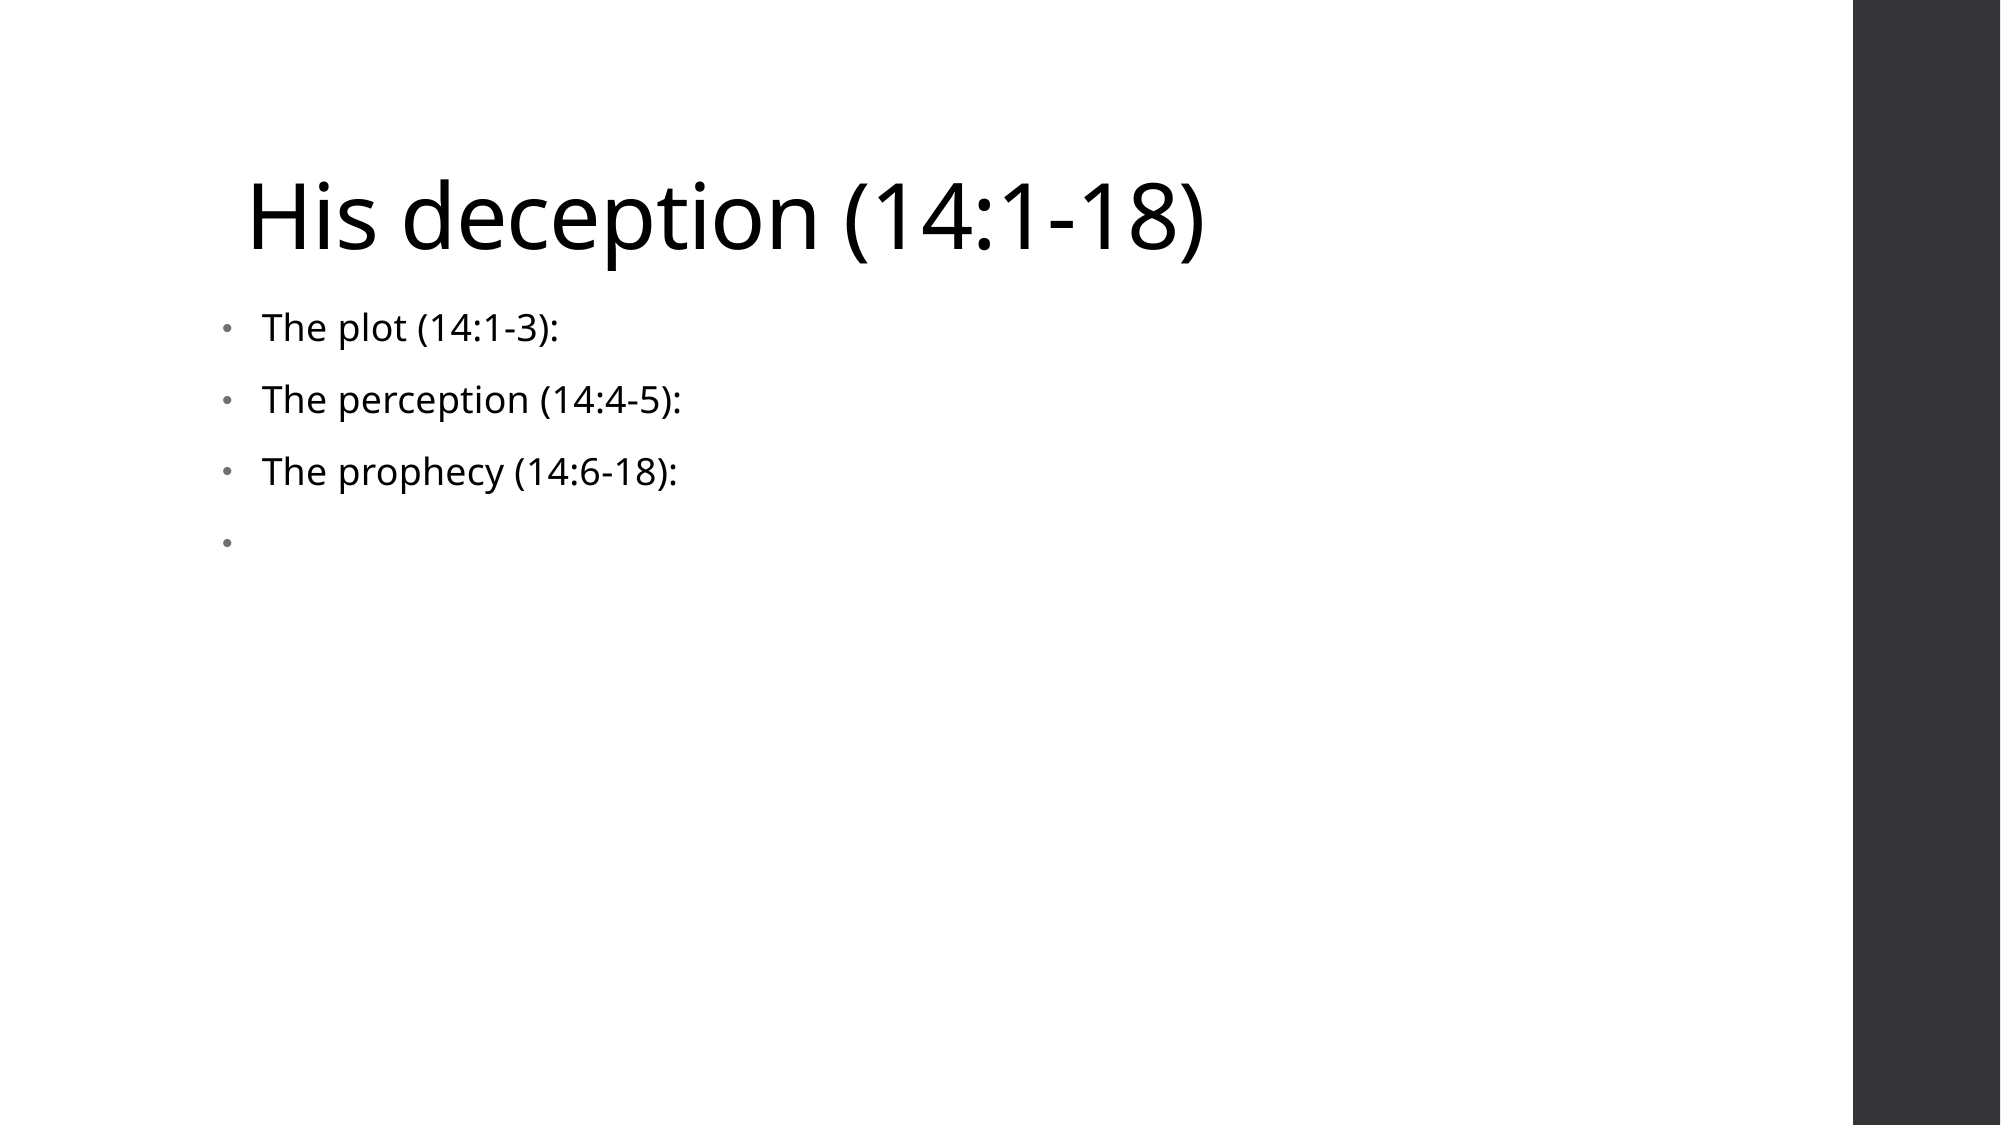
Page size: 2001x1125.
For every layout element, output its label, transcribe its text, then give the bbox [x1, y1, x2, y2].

list The plot (14:1-3): The perception (14:4-5): The prophecy (14:6-18): [206, 299, 1617, 1014]
title His deception (14:1-18) [206, 60, 1797, 278]
